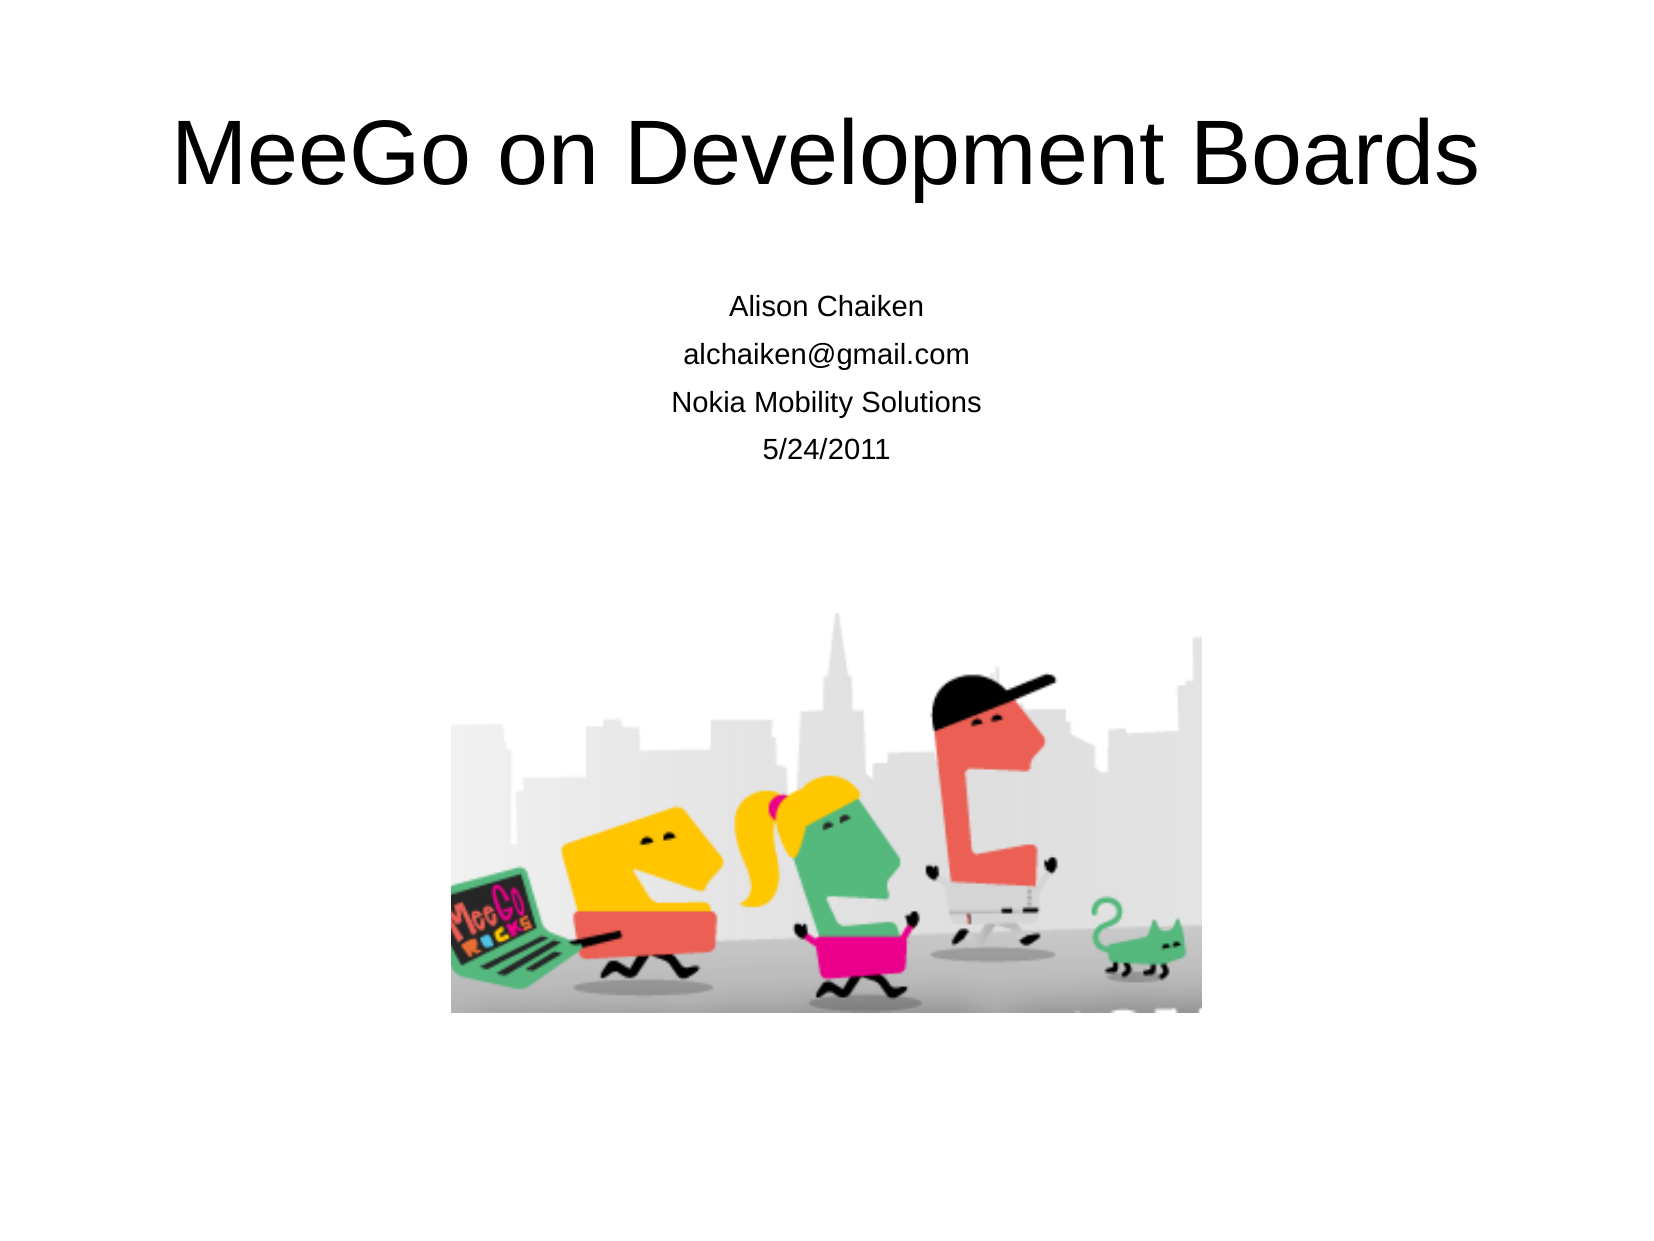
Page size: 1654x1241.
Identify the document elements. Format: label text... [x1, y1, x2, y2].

list Alison Chaiken alchaiken@gmail.com Nokia Mobility Solutions 5/24/2011 [82, 290, 1571, 1109]
title MeeGo on Development Boards [82, 49, 1571, 257]
picture [451, 613, 1202, 1013]
